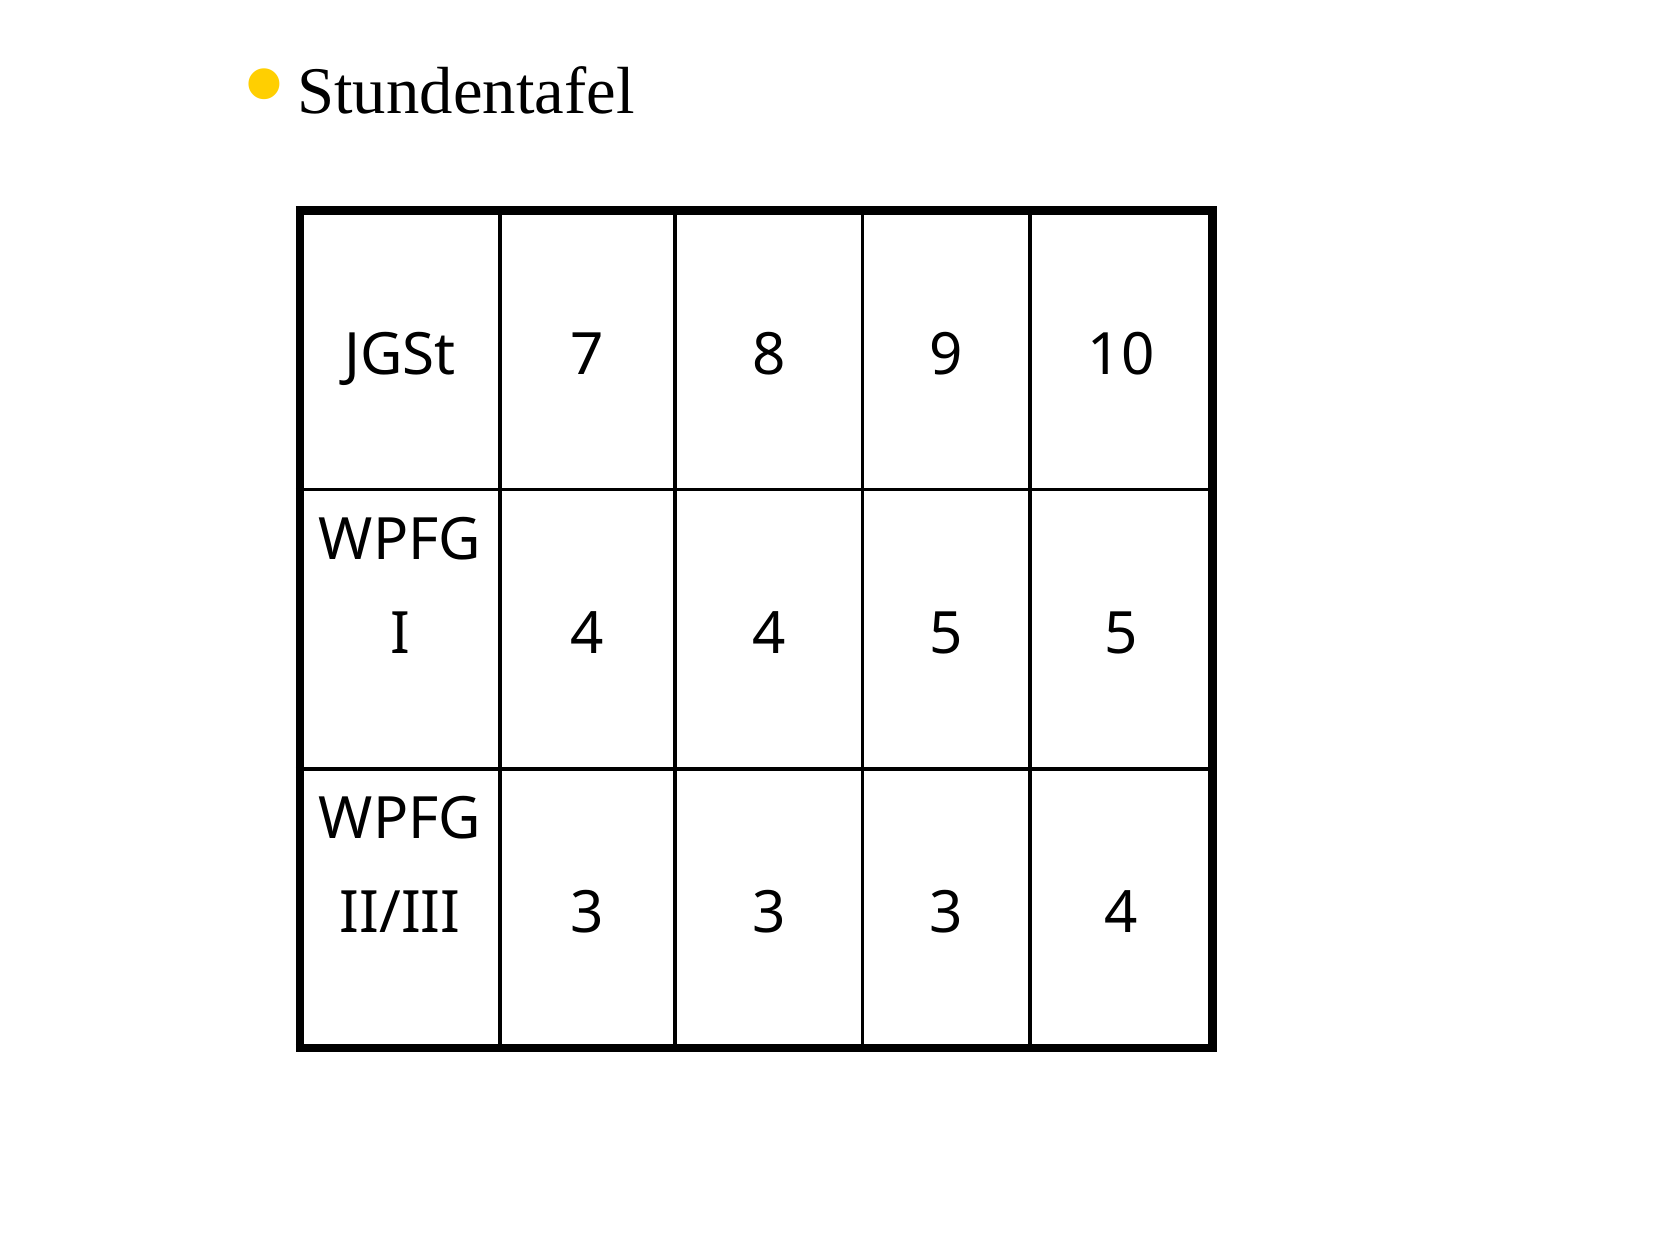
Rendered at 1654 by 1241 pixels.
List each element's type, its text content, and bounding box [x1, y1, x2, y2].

table_cell 5 [864, 491, 1028, 767]
table_cell 3 [677, 771, 861, 1044]
table_header 8 [677, 215, 861, 488]
table_header 7 [502, 215, 673, 488]
table_cell 4 [677, 491, 861, 767]
table_cell 4 [502, 491, 673, 767]
table_cell 3 [864, 771, 1028, 1044]
table_header 9 [864, 215, 1028, 488]
table_header 10 [1032, 215, 1208, 488]
table_cell WPFG II/III [304, 771, 498, 1044]
table_cell 5 [1032, 491, 1208, 767]
table_cell 3 [502, 771, 673, 1044]
table_header JGSt [304, 215, 498, 488]
table_cell WPFG I [304, 491, 498, 767]
table_cell 4 [1032, 771, 1208, 1044]
text_box Stundentafel [229, 46, 651, 136]
